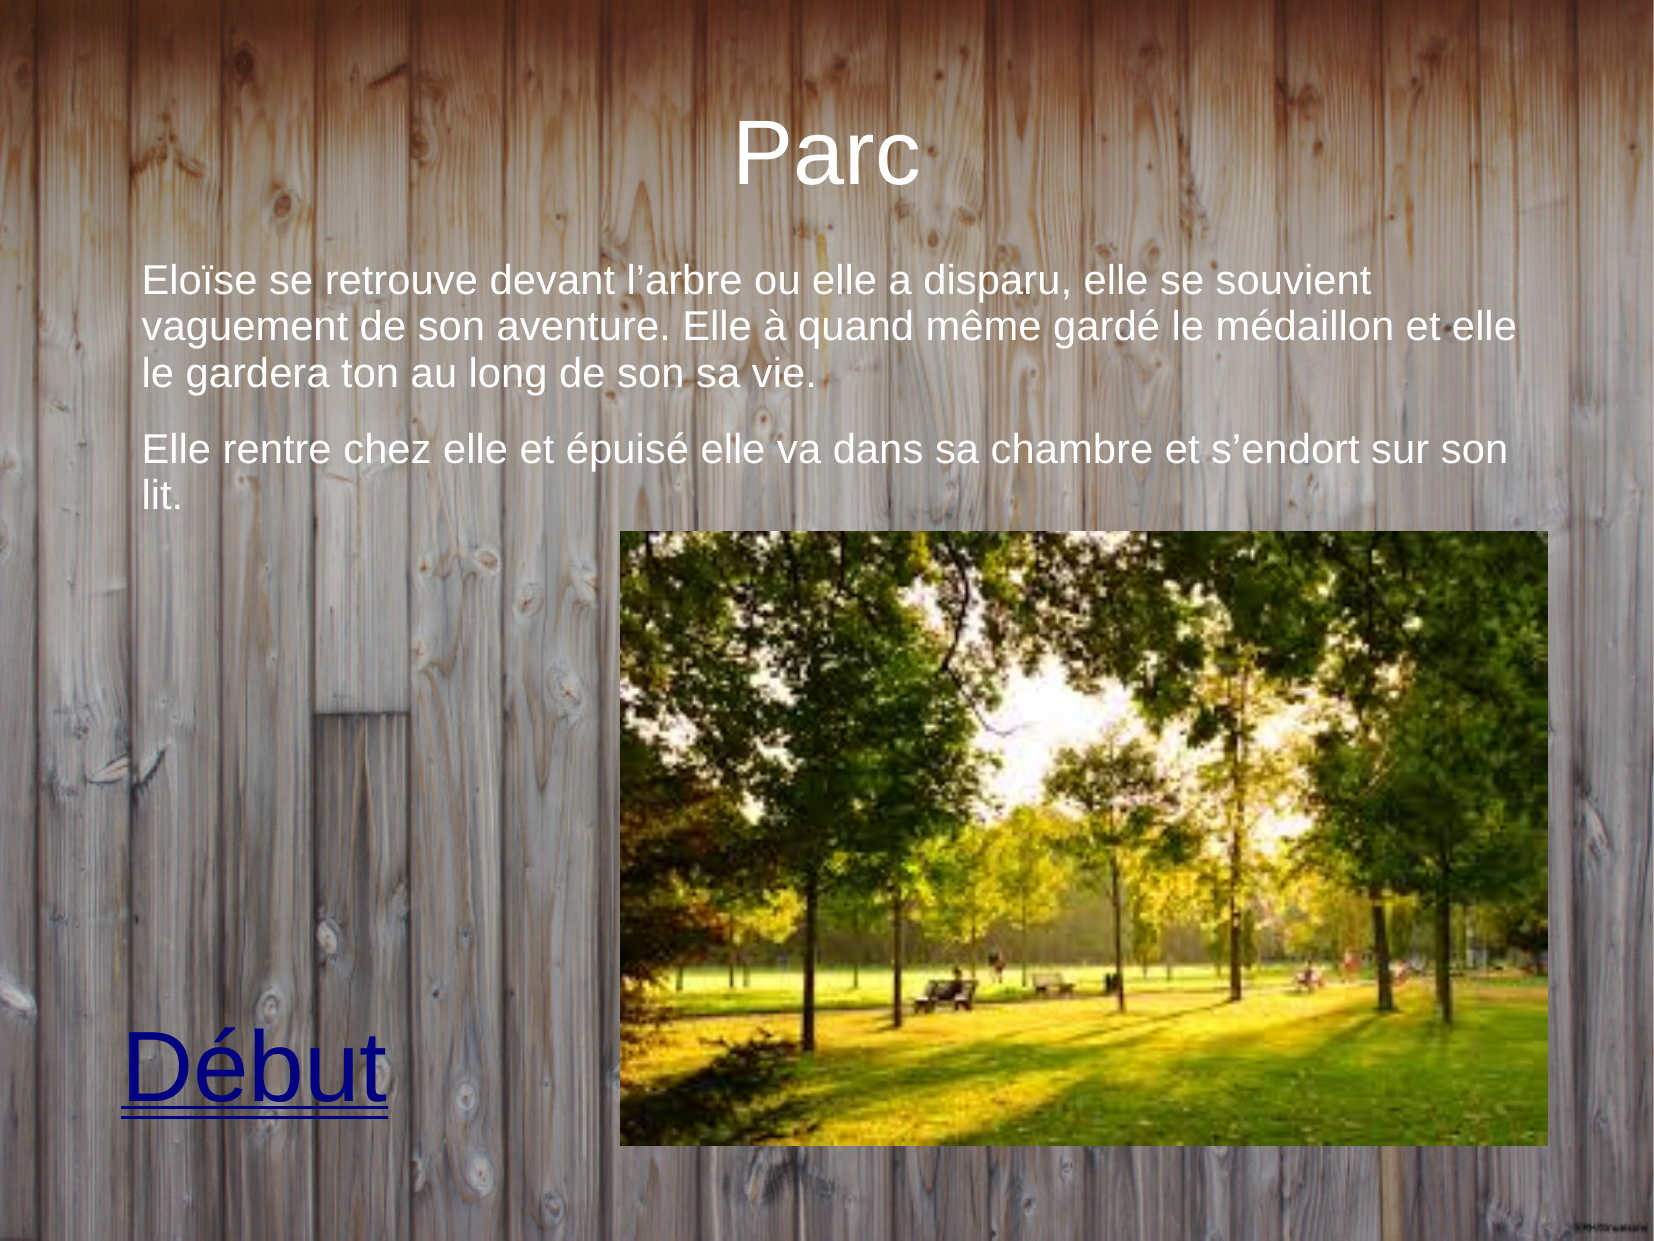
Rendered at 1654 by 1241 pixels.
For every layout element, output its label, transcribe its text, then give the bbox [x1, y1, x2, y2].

title Parc [82, 49, 1571, 257]
picture [0, 0, 1654, 1241]
text_box Début [106, 1003, 449, 1141]
list Eloïse se retrouve devant l’arbre ou elle a disparu, elle se souvient vaguement de son aventure. Elle à quand même gardé le médaillon et elle le gardera ton au long de son sa vie. Elle rentre chez elle et épuisé elle va dans sa chambre et s’endort sur son lit. [70, 256, 1559, 976]
